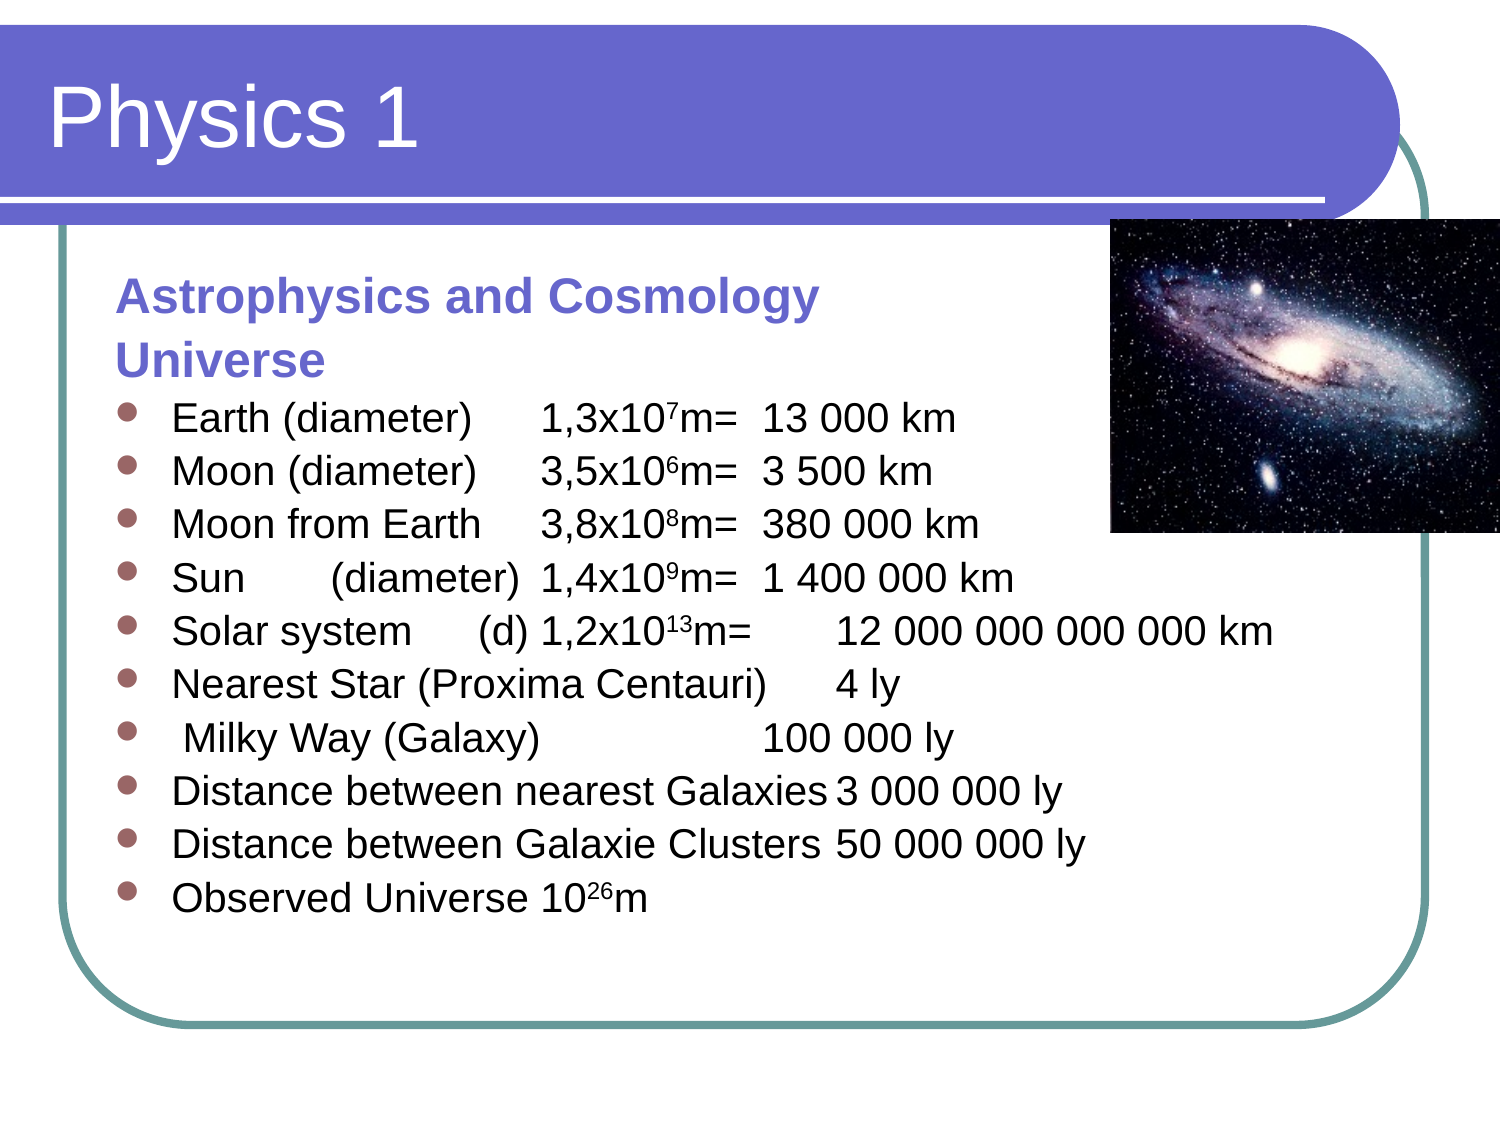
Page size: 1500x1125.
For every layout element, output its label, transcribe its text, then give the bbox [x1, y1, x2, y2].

list Astrophysics and Cosmology Universe Earth (diameter) 1,3x107m= 13 000 km Moon (diameter) 3,5x106m= 3 500 km Moon from Earth 3,8x108m= 380 000 km Sun (diameter) 1,4x109m= 1 400 000 km Solar system (d) 1,2x1013m= 12 000 000 000 000 km Nearest Star (Proxima Centauri) 4 ly Milky Way (Galaxy) 100 000 ly Distance between nearest Galaxies 3 000 000 ly Distance between Galaxie Clusters 50 000 000 ly Observed Universe 1026m [99, 262, 1400, 988]
title Physics 1 [32, 37, 1347, 188]
picture [1110, 219, 1500, 533]
